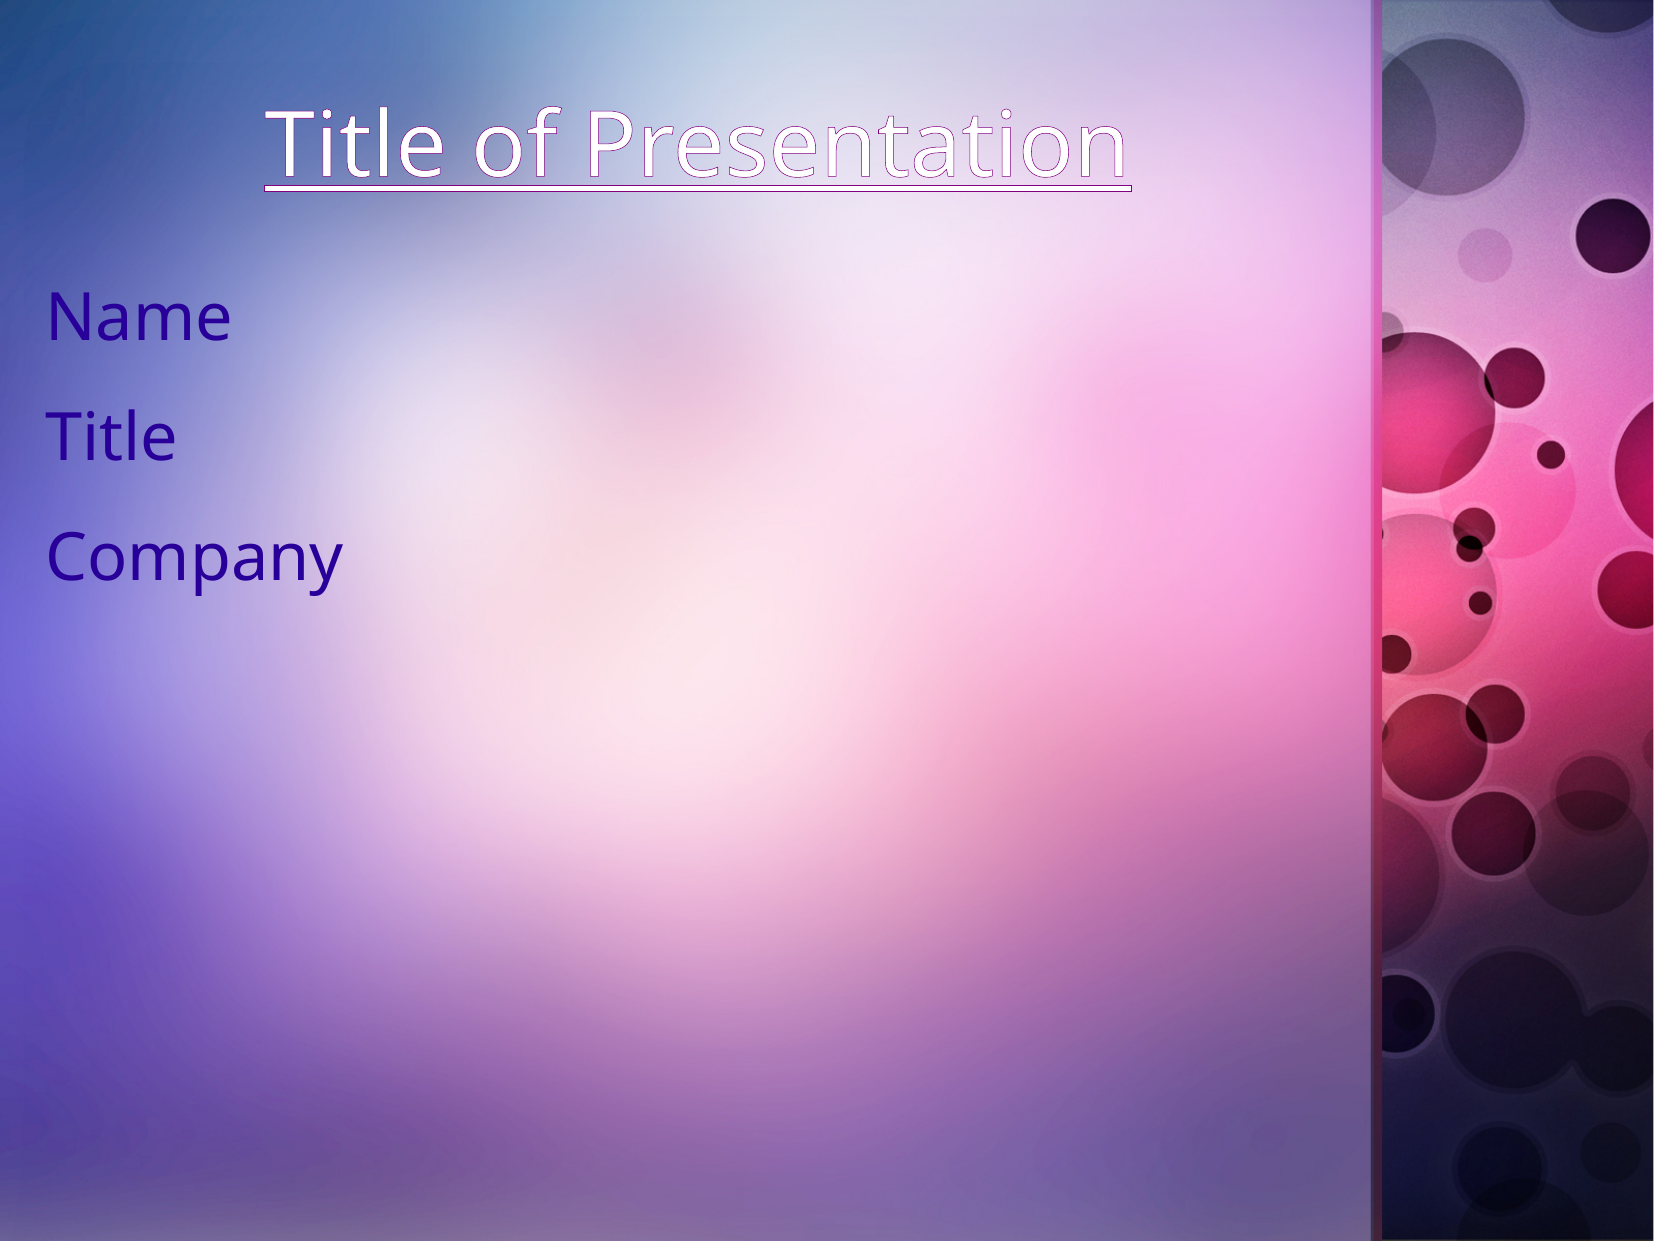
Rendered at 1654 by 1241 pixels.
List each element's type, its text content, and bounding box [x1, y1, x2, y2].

picture [0, 0, 1654, 1241]
list Name Title Company [45, 269, 1351, 1088]
title Title of Presentation [45, 37, 1351, 245]
